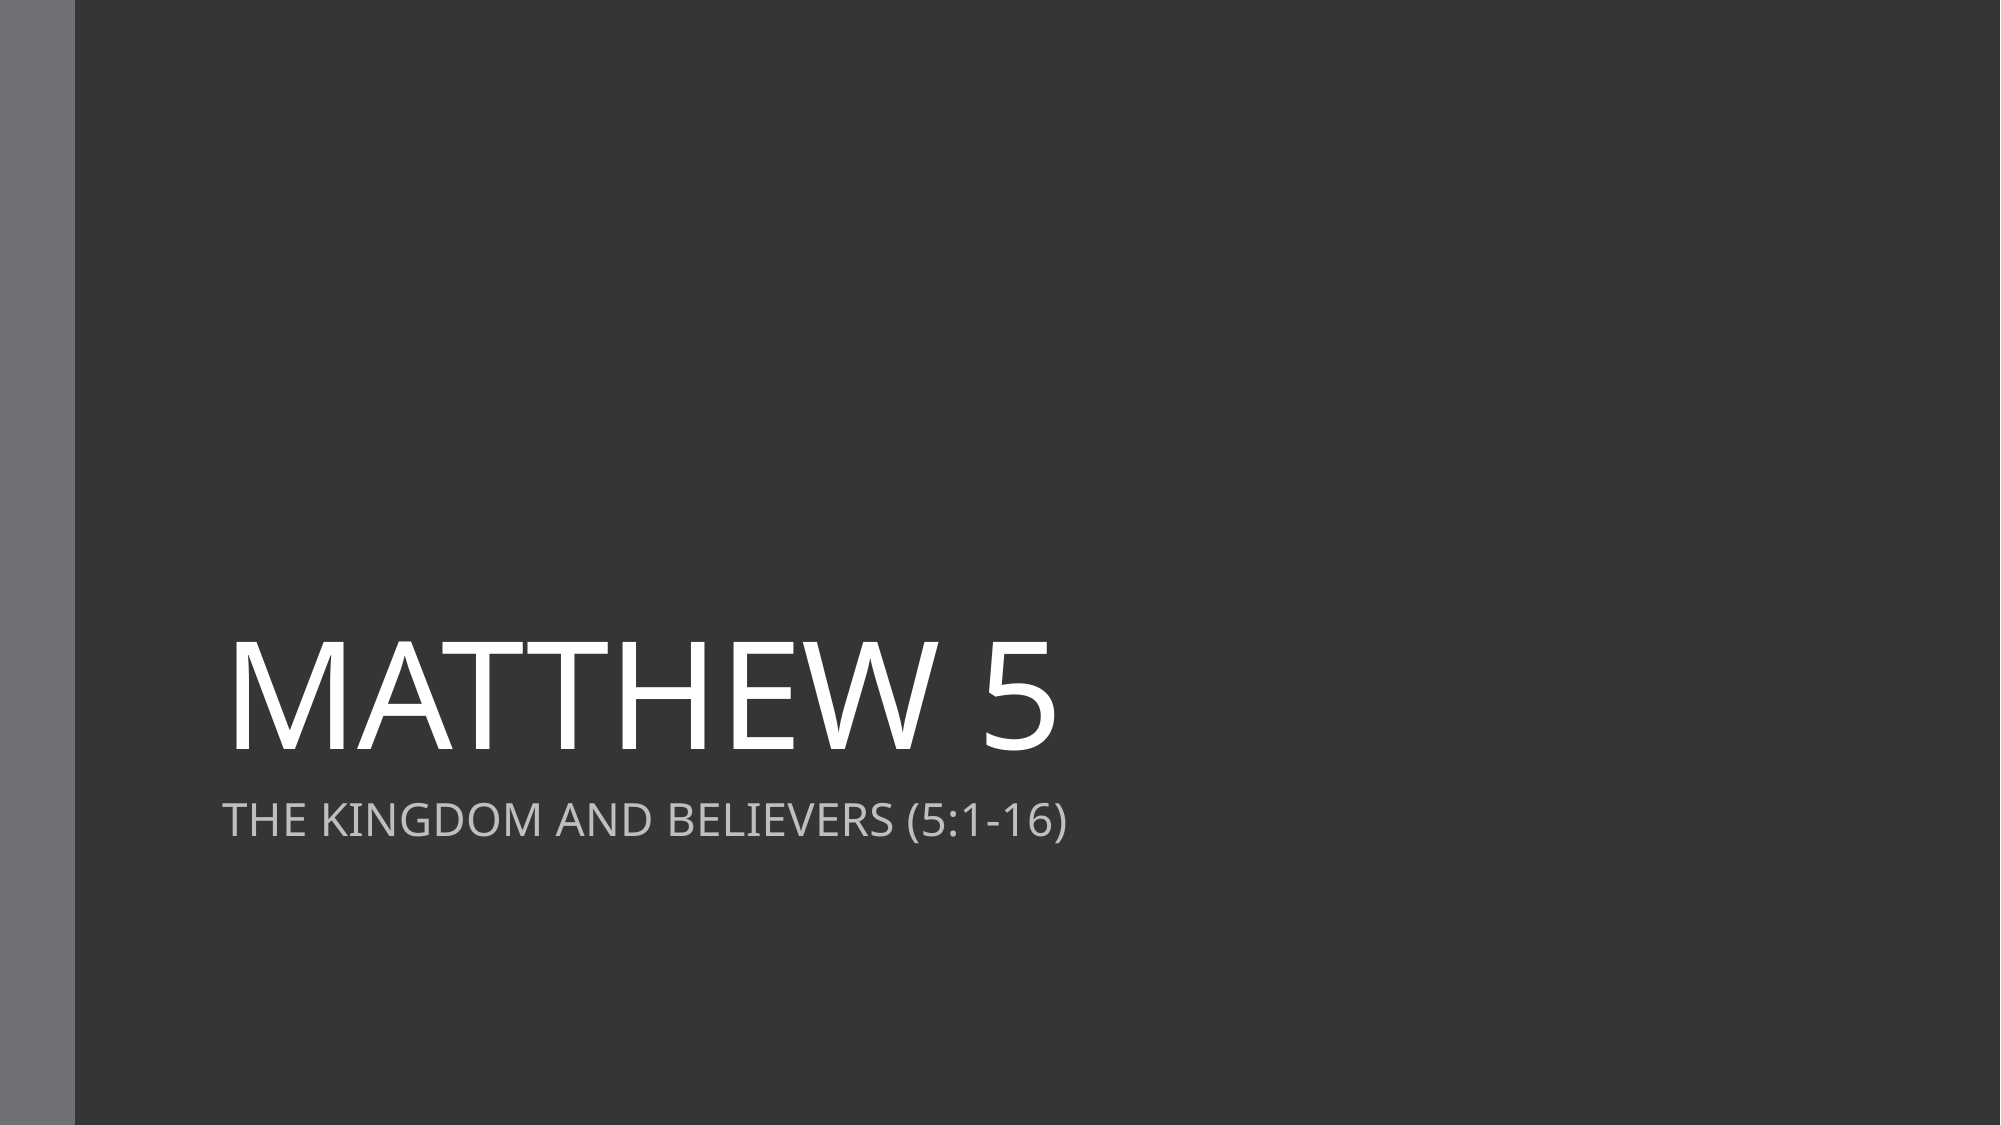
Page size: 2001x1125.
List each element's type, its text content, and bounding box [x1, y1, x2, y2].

title MATTHEW 5 [206, 124, 1752, 787]
subtitle THE KINGDOM AND BELIEVERS (5:1-16) [206, 787, 1752, 1066]
